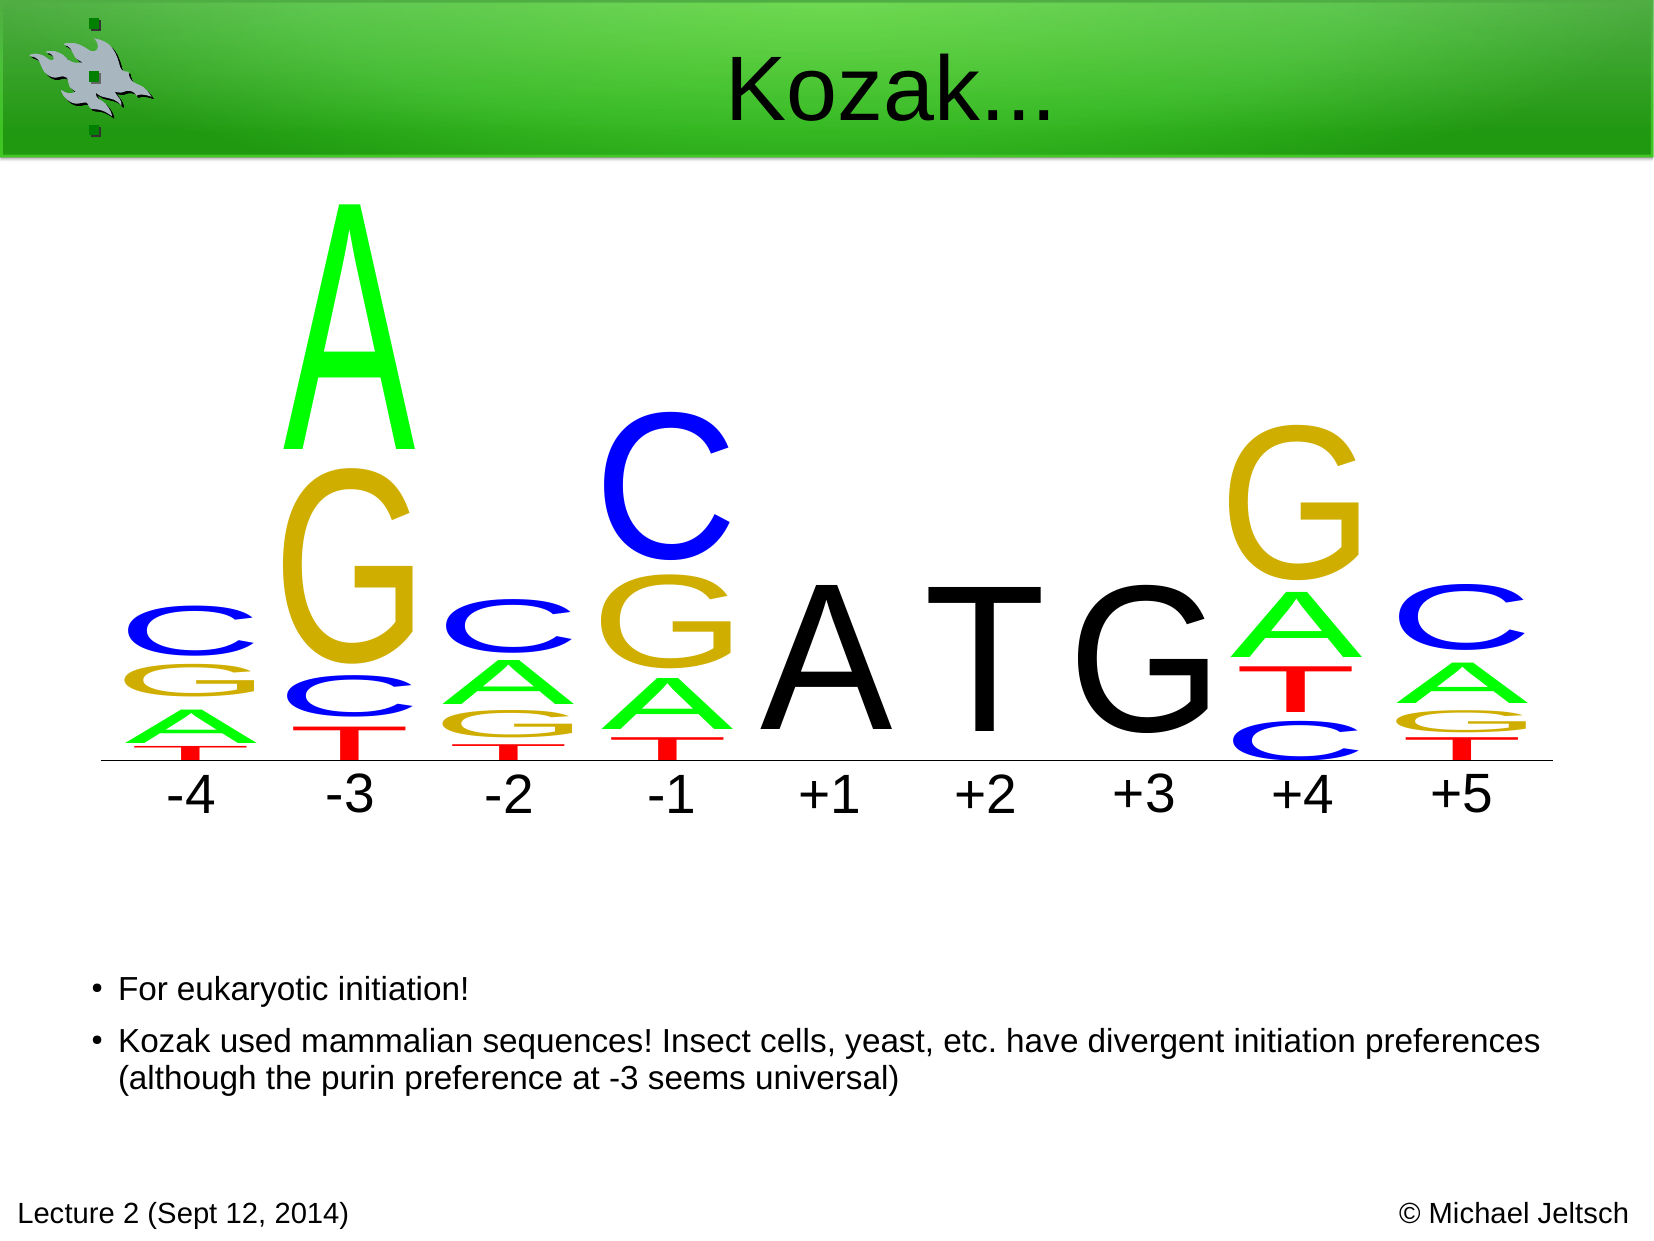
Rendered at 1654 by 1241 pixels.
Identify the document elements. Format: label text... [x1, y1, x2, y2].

picture [100, 194, 1554, 814]
list For eukaryotic initiation! Kozak used mammalian sequences! Insect cells, yeast, etc. have divergent initiation preferences (although the purin preference at -3 seems universal) [82, 970, 1571, 1099]
title Kozak... [212, 17, 1571, 160]
